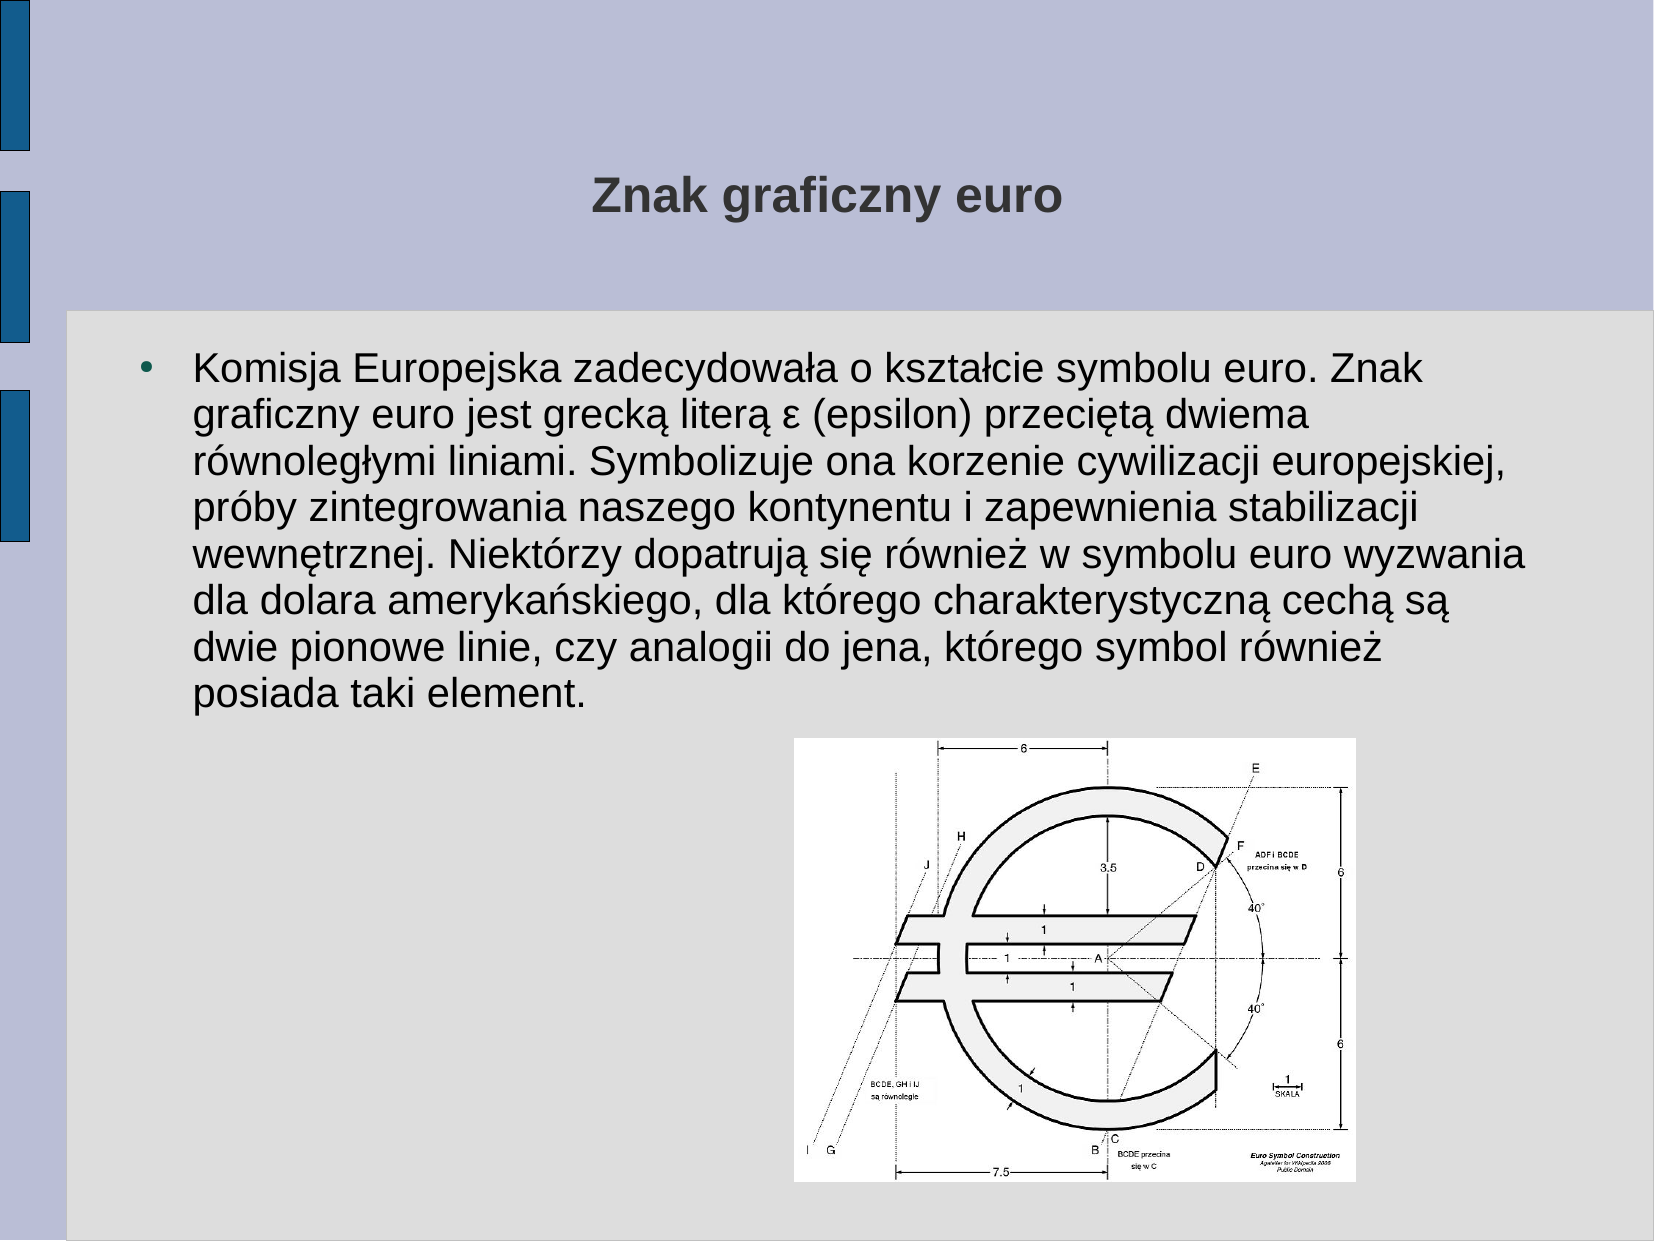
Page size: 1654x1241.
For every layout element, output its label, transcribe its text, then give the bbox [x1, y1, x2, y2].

title Znak graficzny euro [121, 91, 1534, 299]
list Komisja Europejska zadecydowała o kształcie symbolu euro. Znak graficzny euro jest grecką literą ε (epsilon) przeciętą dwiema równoległymi liniami. Symbolizuje ona korzenie cywilizacji europejskiej, próby zintegrowania naszego kontynentu i zapewnienia stabilizacji wewnętrznej. Niektórzy dopatrują się również w symbolu euro wyzwania dla dolara amerykańskiego, dla którego charakterystyczną cechą są dwie pionowe linie, czy analogii do jena, którego symbol również posiada taki element. [121, 344, 1534, 1127]
picture [794, 738, 1356, 1182]
